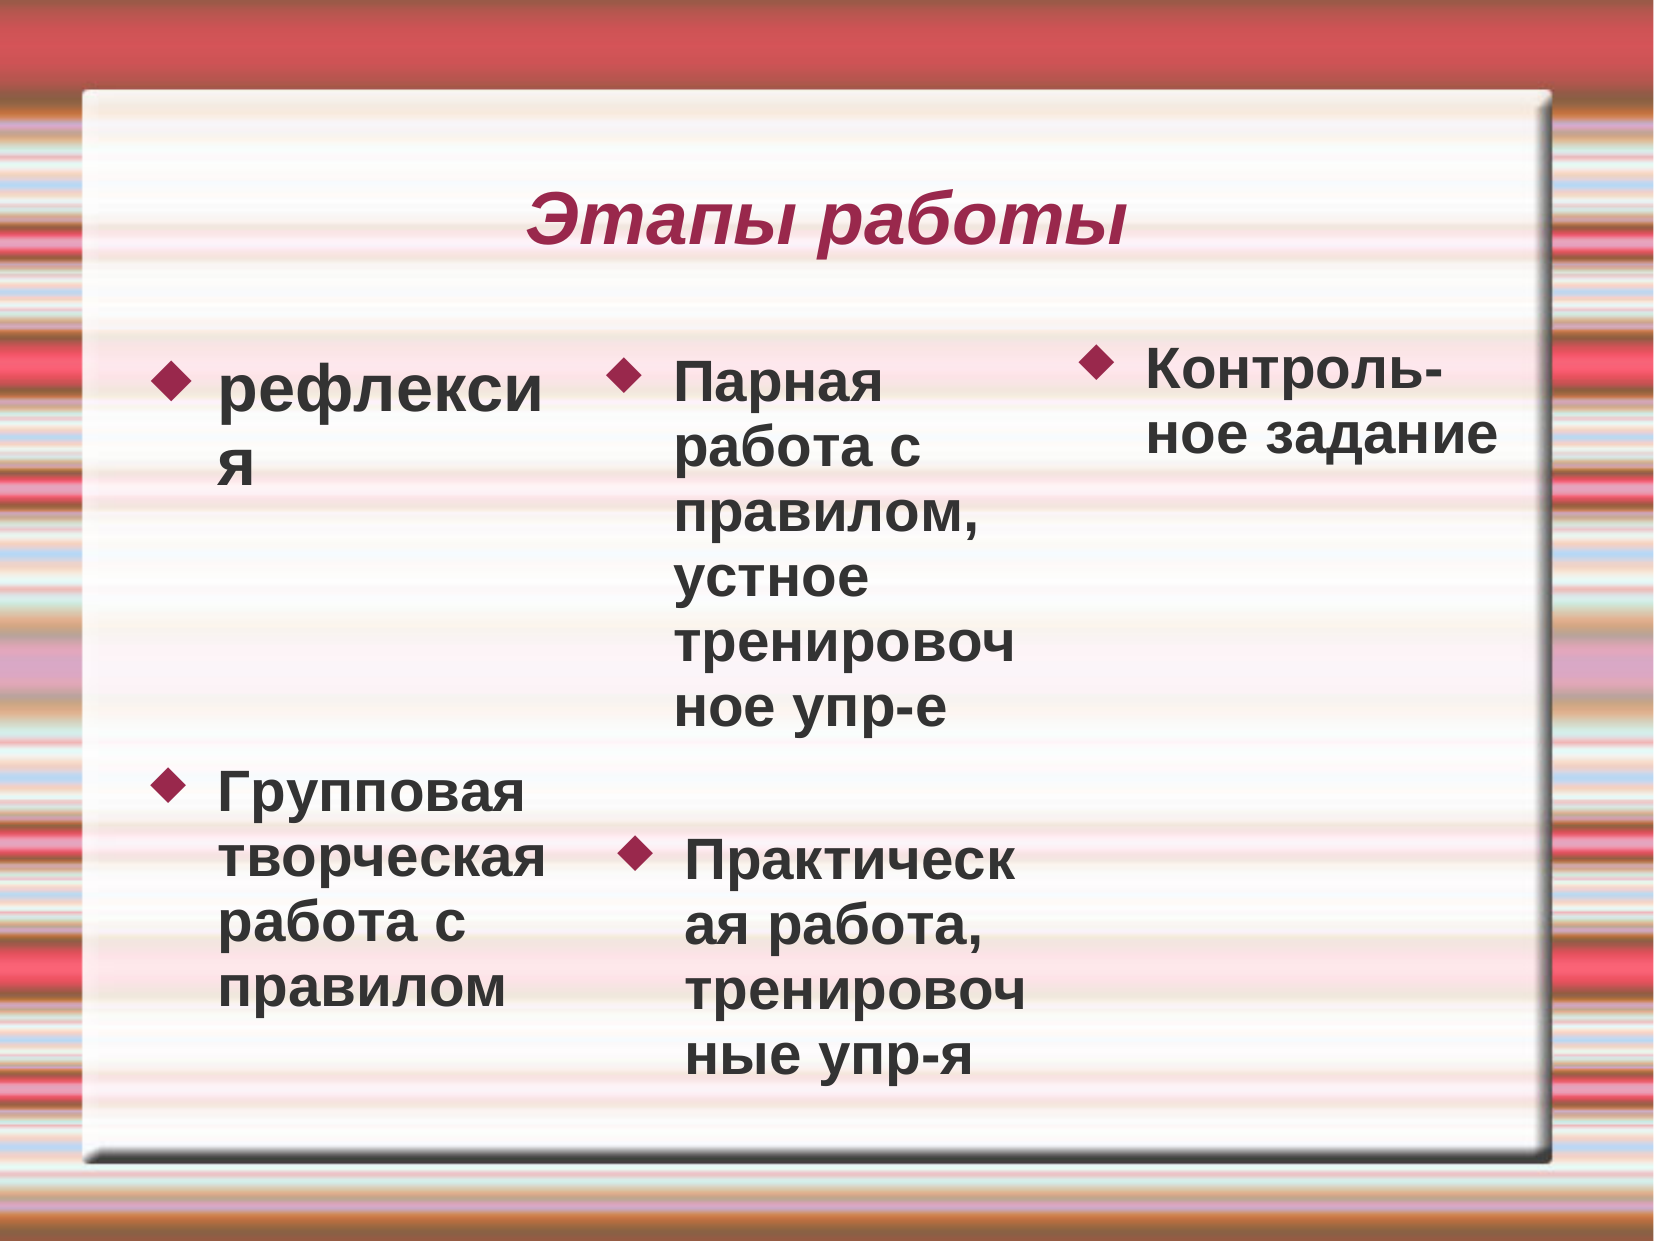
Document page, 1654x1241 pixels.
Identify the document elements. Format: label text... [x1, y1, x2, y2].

picture [0, 0, 1654, 1241]
list рефлексия [134, 350, 580, 724]
list Парная работа с правилом, устное тренировочное упр-е [590, 348, 1036, 748]
list Практическая работа, тренировочные упр-я [601, 826, 1047, 1132]
list Контроль- ное задание [1062, 336, 1508, 709]
list Групповая творческая работа с правилом [134, 758, 580, 1132]
title Этапы работы [121, 114, 1534, 322]
